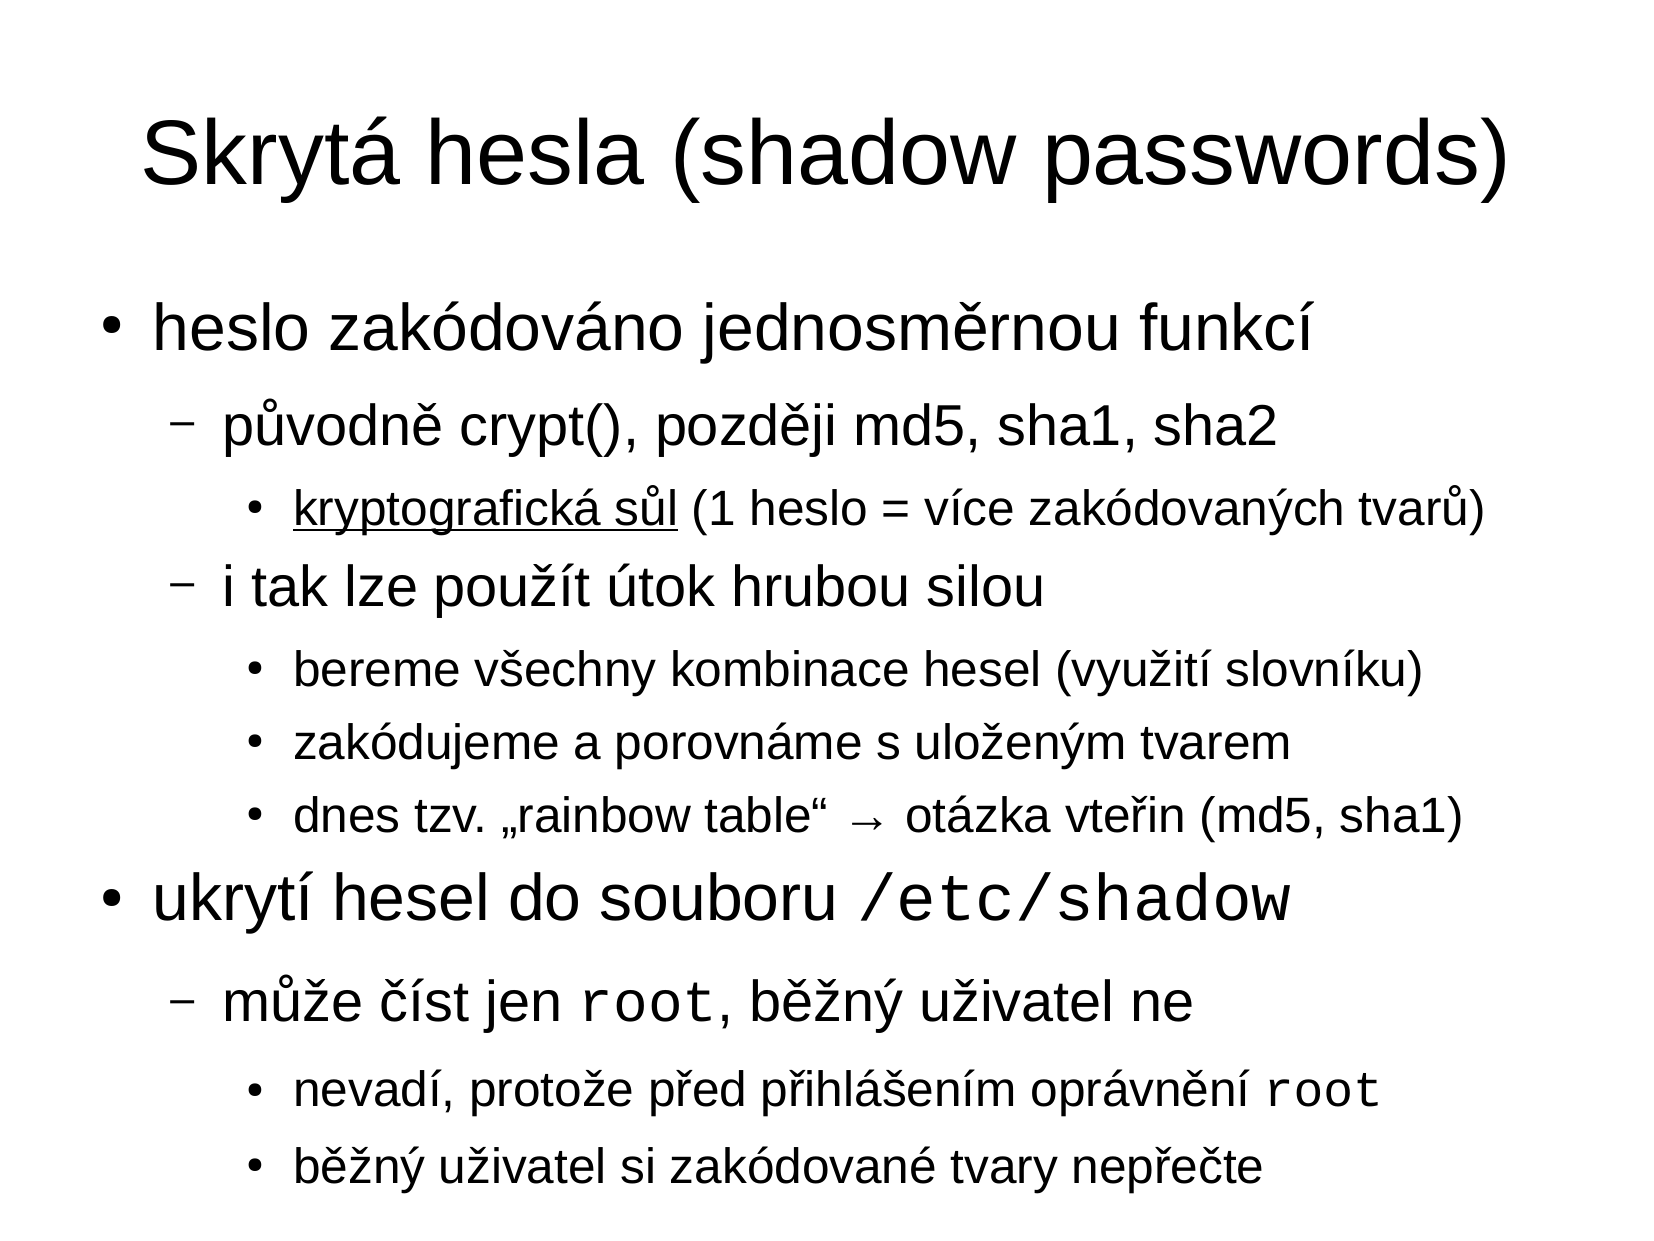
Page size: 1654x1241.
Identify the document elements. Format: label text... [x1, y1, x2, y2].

title Skrytá hesla (shadow passwords) [82, 56, 1571, 250]
list heslo zakódováno jednosměrnou funkcí původně crypt(), později md5, sha1, sha2 kryptografická sůl (1 heslo = více zakódovaných tvarů) i tak lze použít útok hrubou silou bereme všechny kombinace hesel (využití slovníku) zakódujeme a porovnáme s uloženým tvarem dnes tzv. „rainbow table“ → otázka vteřin (md5, sha1) ukrytí hesel do souboru /etc/shadow může číst jen root, běžný uživatel ne nevadí, protože před přihlášením oprávnění root běžný uživatel si zakódované tvary nepřečte [82, 290, 1571, 1200]
